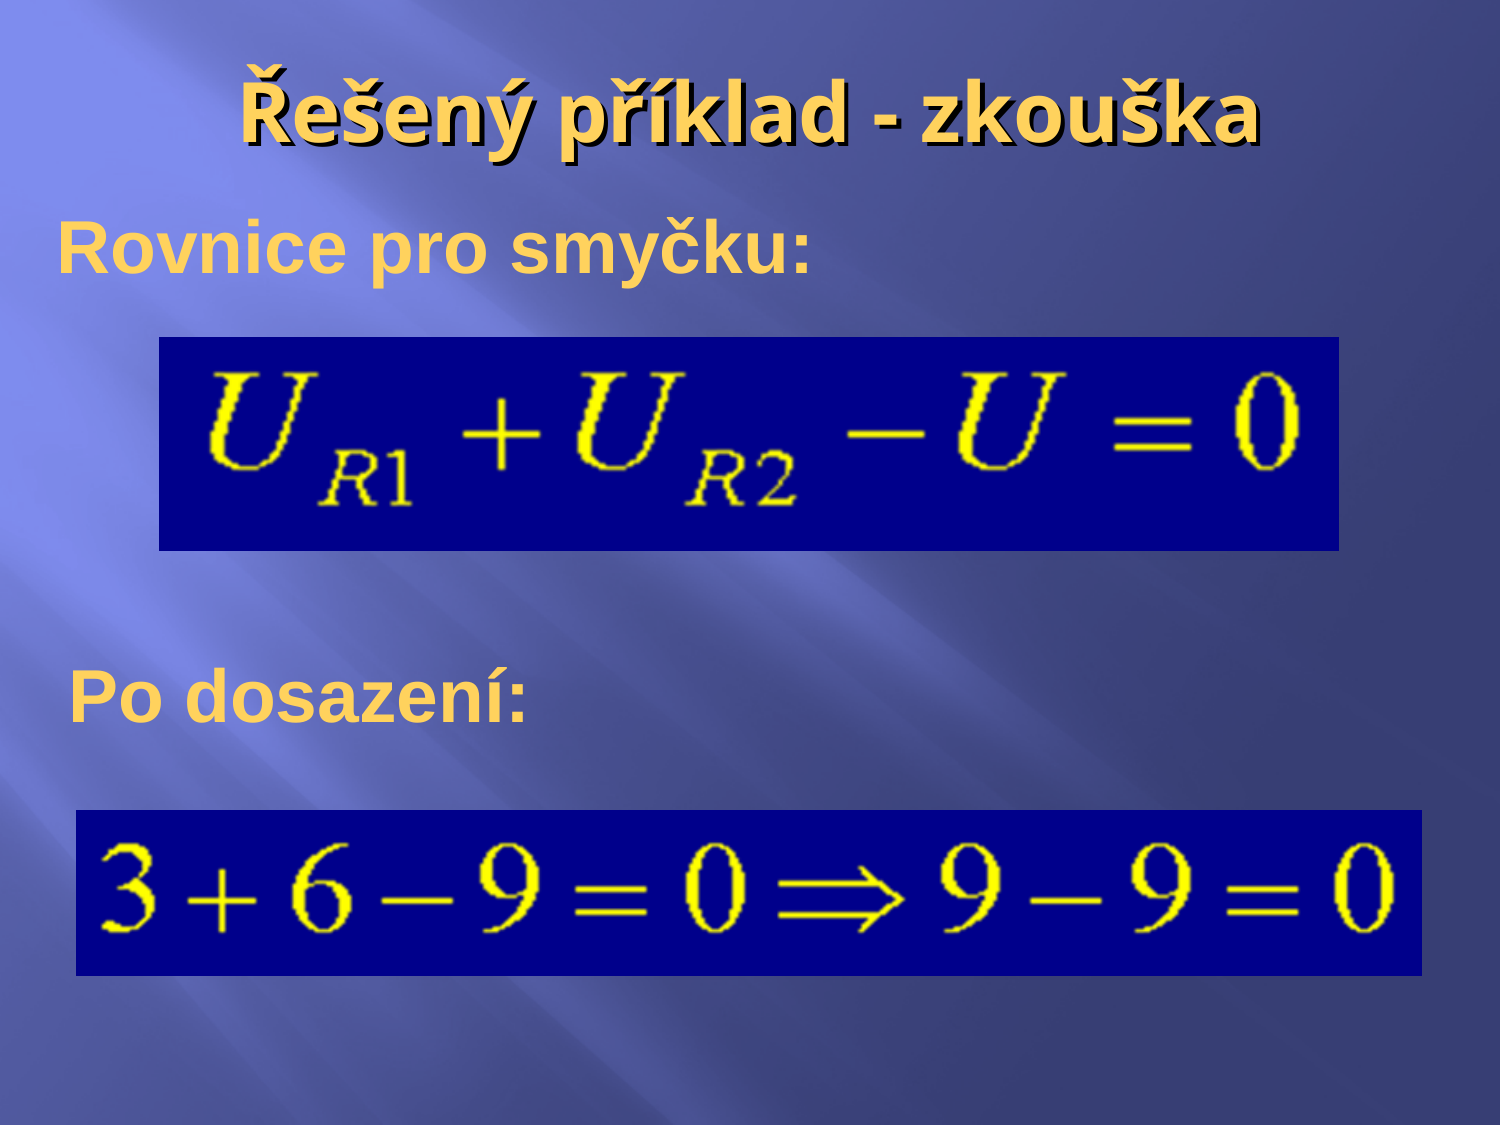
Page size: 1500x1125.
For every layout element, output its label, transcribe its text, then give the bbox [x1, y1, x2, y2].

picture [159, 338, 1339, 551]
text_box Rovnice pro smyčku: [41, 184, 1211, 303]
title Řešený příklad - zkouška [75, 45, 1426, 173]
text_box Po dosazení: [53, 633, 644, 752]
picture [76, 810, 1422, 977]
